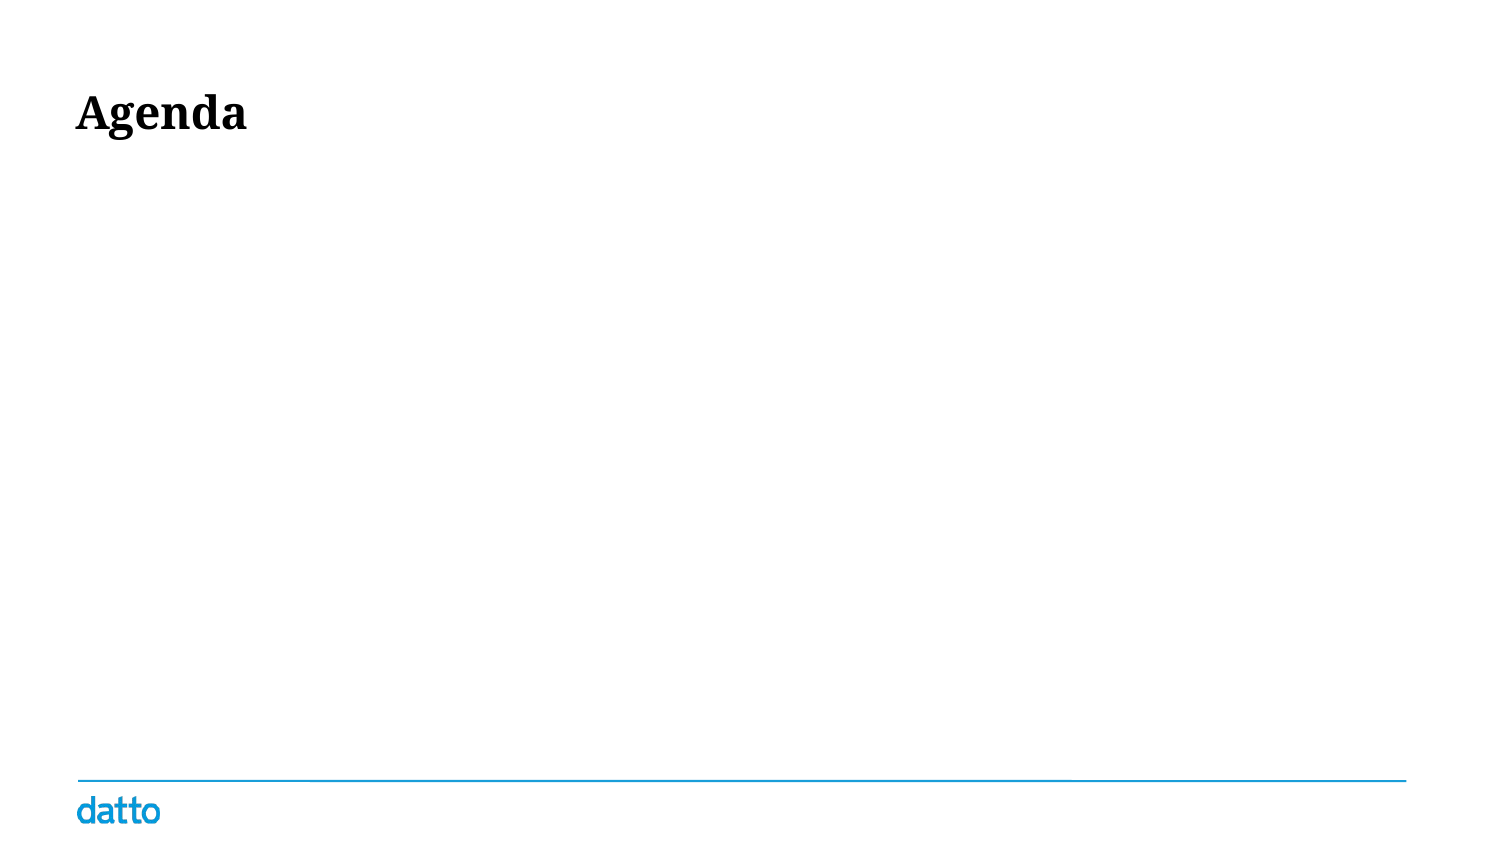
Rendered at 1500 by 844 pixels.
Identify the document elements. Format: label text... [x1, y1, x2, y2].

picture [122, 808, 133, 824]
title Agenda [75, 51, 1404, 172]
picture [82, 808, 91, 819]
picture [95, 796, 133, 824]
picture [146, 808, 156, 819]
picture [77, 796, 91, 808]
picture [136, 796, 160, 824]
